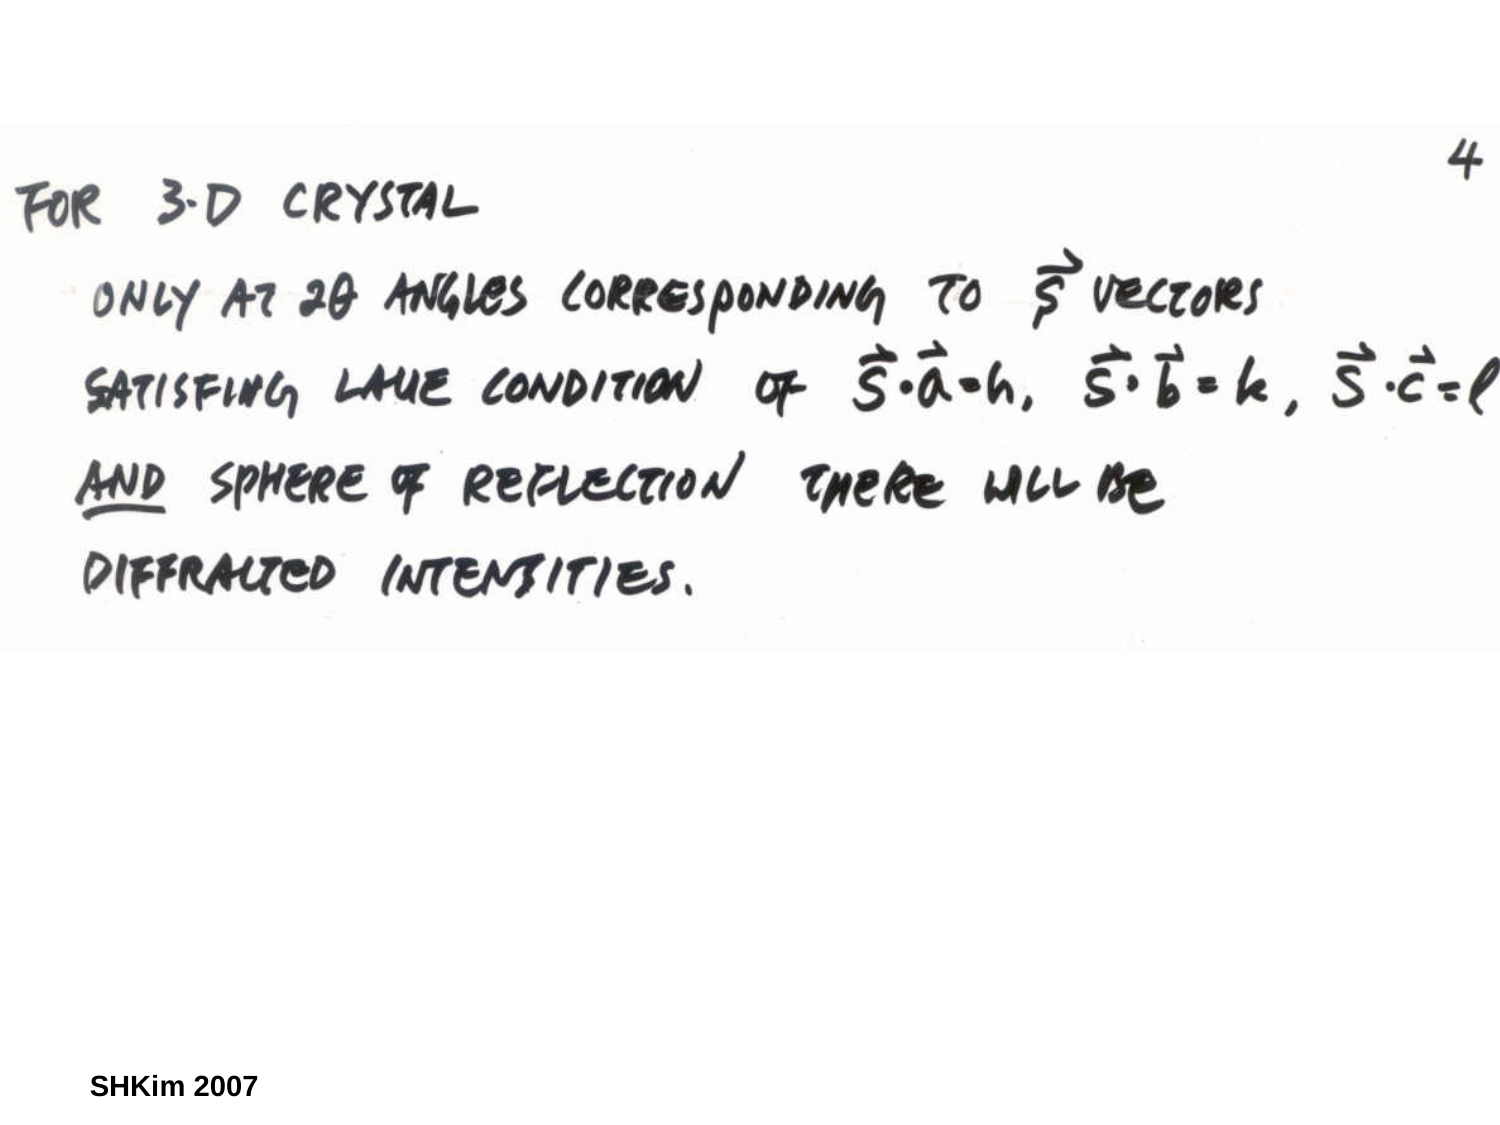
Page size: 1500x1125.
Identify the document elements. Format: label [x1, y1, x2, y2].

picture [0, 125, 1500, 651]
